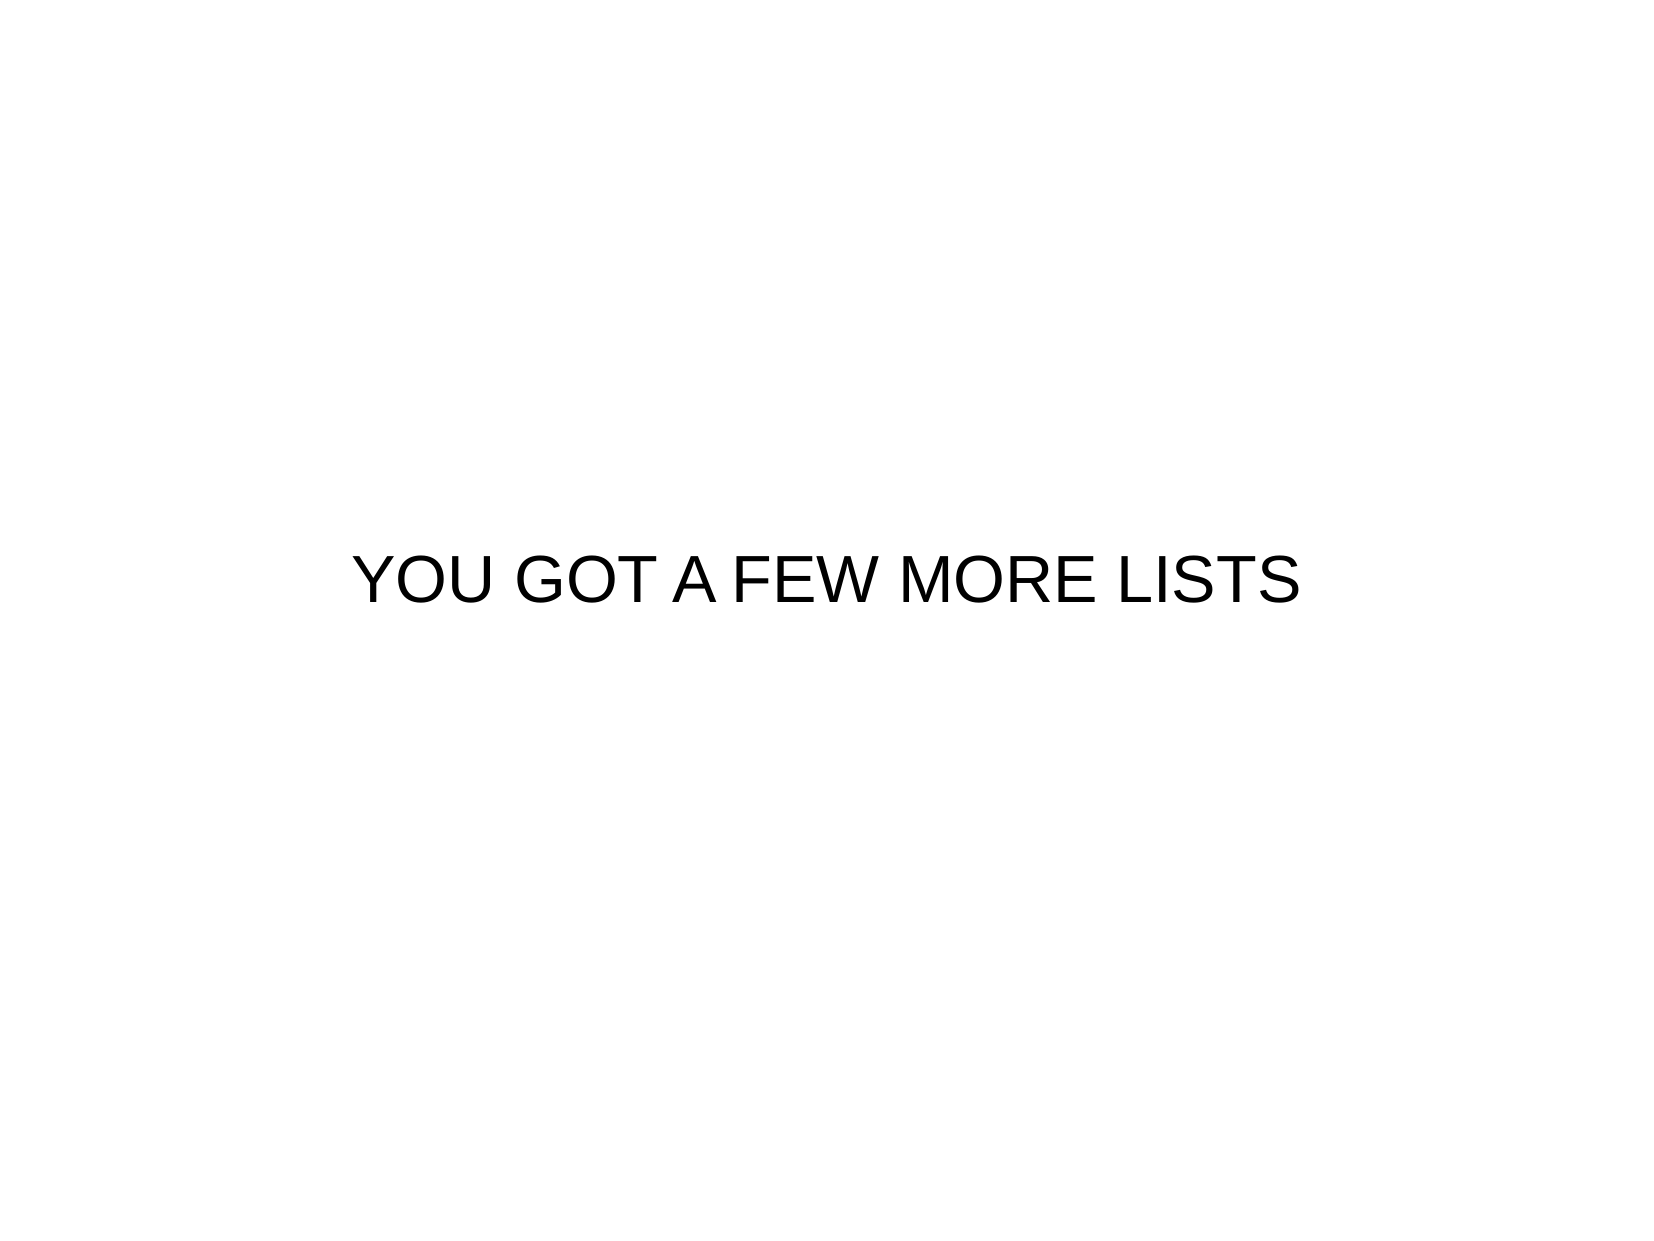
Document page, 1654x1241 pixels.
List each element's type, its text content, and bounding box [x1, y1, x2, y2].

subtitle YOU GOT A FEW MORE LISTS [82, 49, 1571, 1109]
